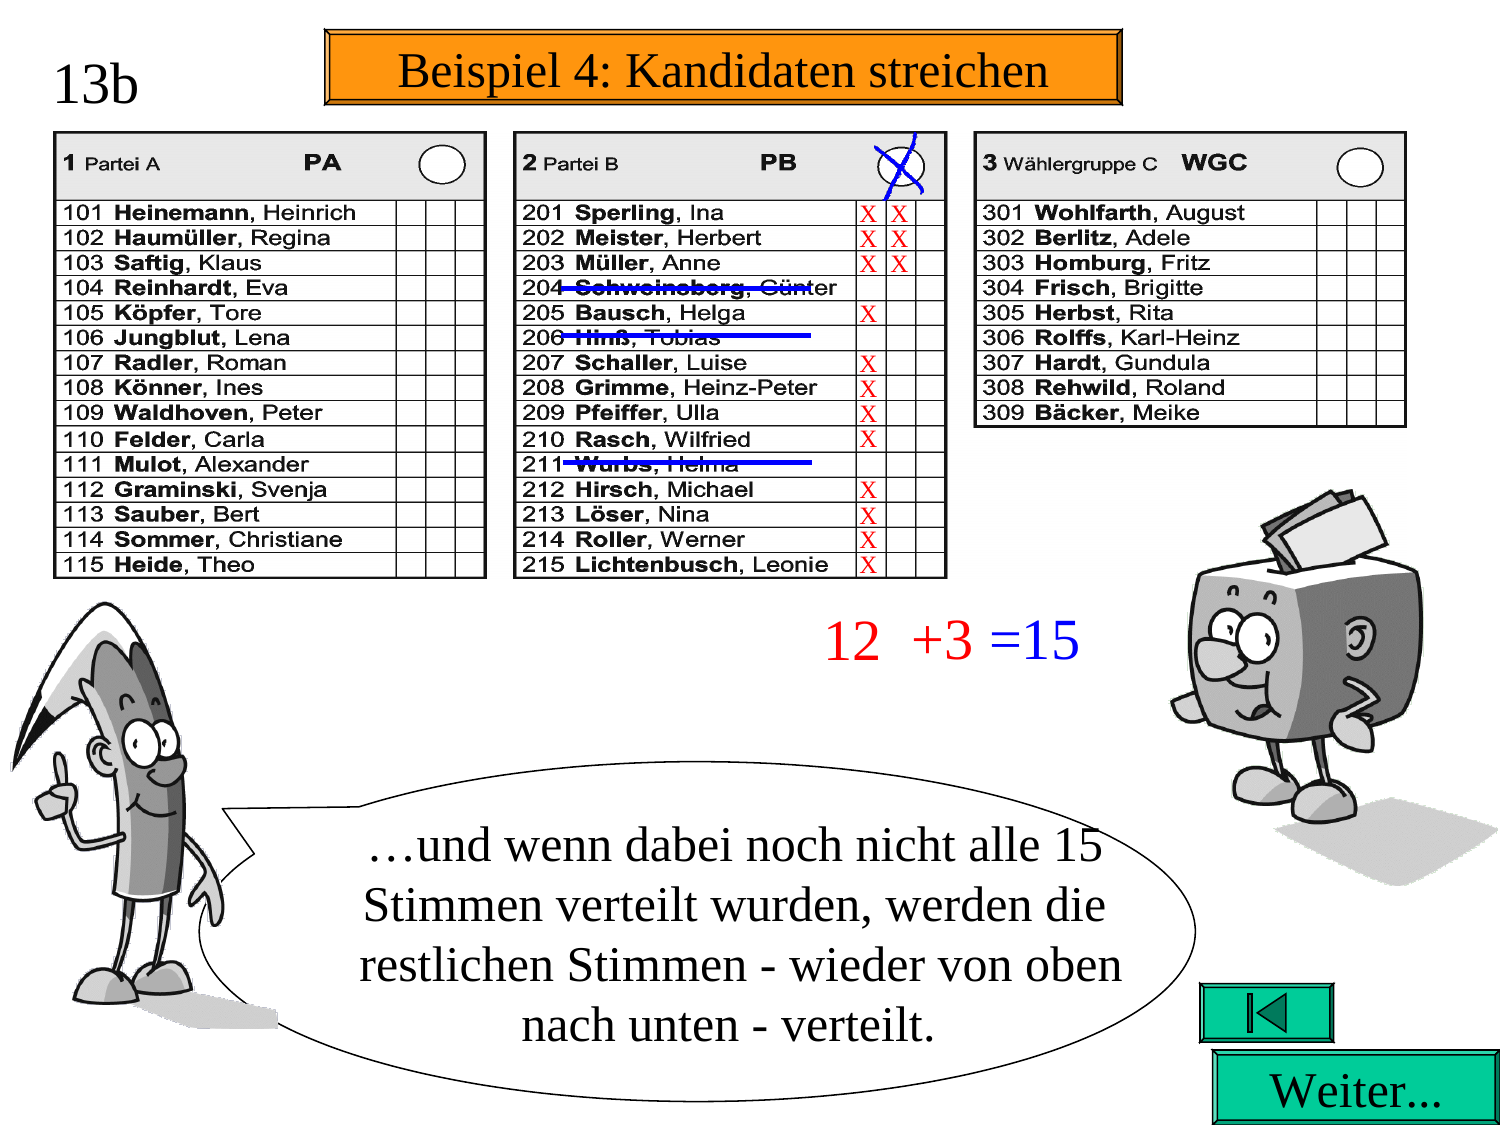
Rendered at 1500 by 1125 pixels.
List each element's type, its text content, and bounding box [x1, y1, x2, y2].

text_box Beispiel 4: Kandidaten streichen [330, 35, 1117, 99]
text_box X [844, 339, 895, 365]
text_box X [897, 207, 926, 215]
text_box X [844, 253, 895, 278]
text_box X [844, 189, 895, 215]
text_box X [844, 465, 895, 504]
text_box X [895, 215, 926, 253]
text_box Weiter... [1218, 1055, 1495, 1120]
text_box X [844, 516, 895, 540]
picture [53, 129, 1498, 886]
text_box =15 [974, 593, 1102, 669]
picture [6, 593, 278, 1029]
text_box X [844, 215, 895, 253]
text_box X [844, 504, 895, 516]
text_box X [844, 365, 895, 389]
text_box +3 [896, 593, 974, 669]
text_box 12 [809, 594, 910, 670]
text_box …und wenn dabei noch nicht alle 15 Stimmen verteilt wurden, werden die restlichen Stimmen - wieder von oben nach unten - verteilt. [278, 761, 1196, 1102]
text_box X [895, 253, 926, 278]
text_box X [844, 414, 895, 453]
text_box X [844, 389, 895, 414]
text_box 13b [37, 37, 160, 138]
text_box X [844, 289, 895, 328]
text_box X [844, 540, 895, 579]
